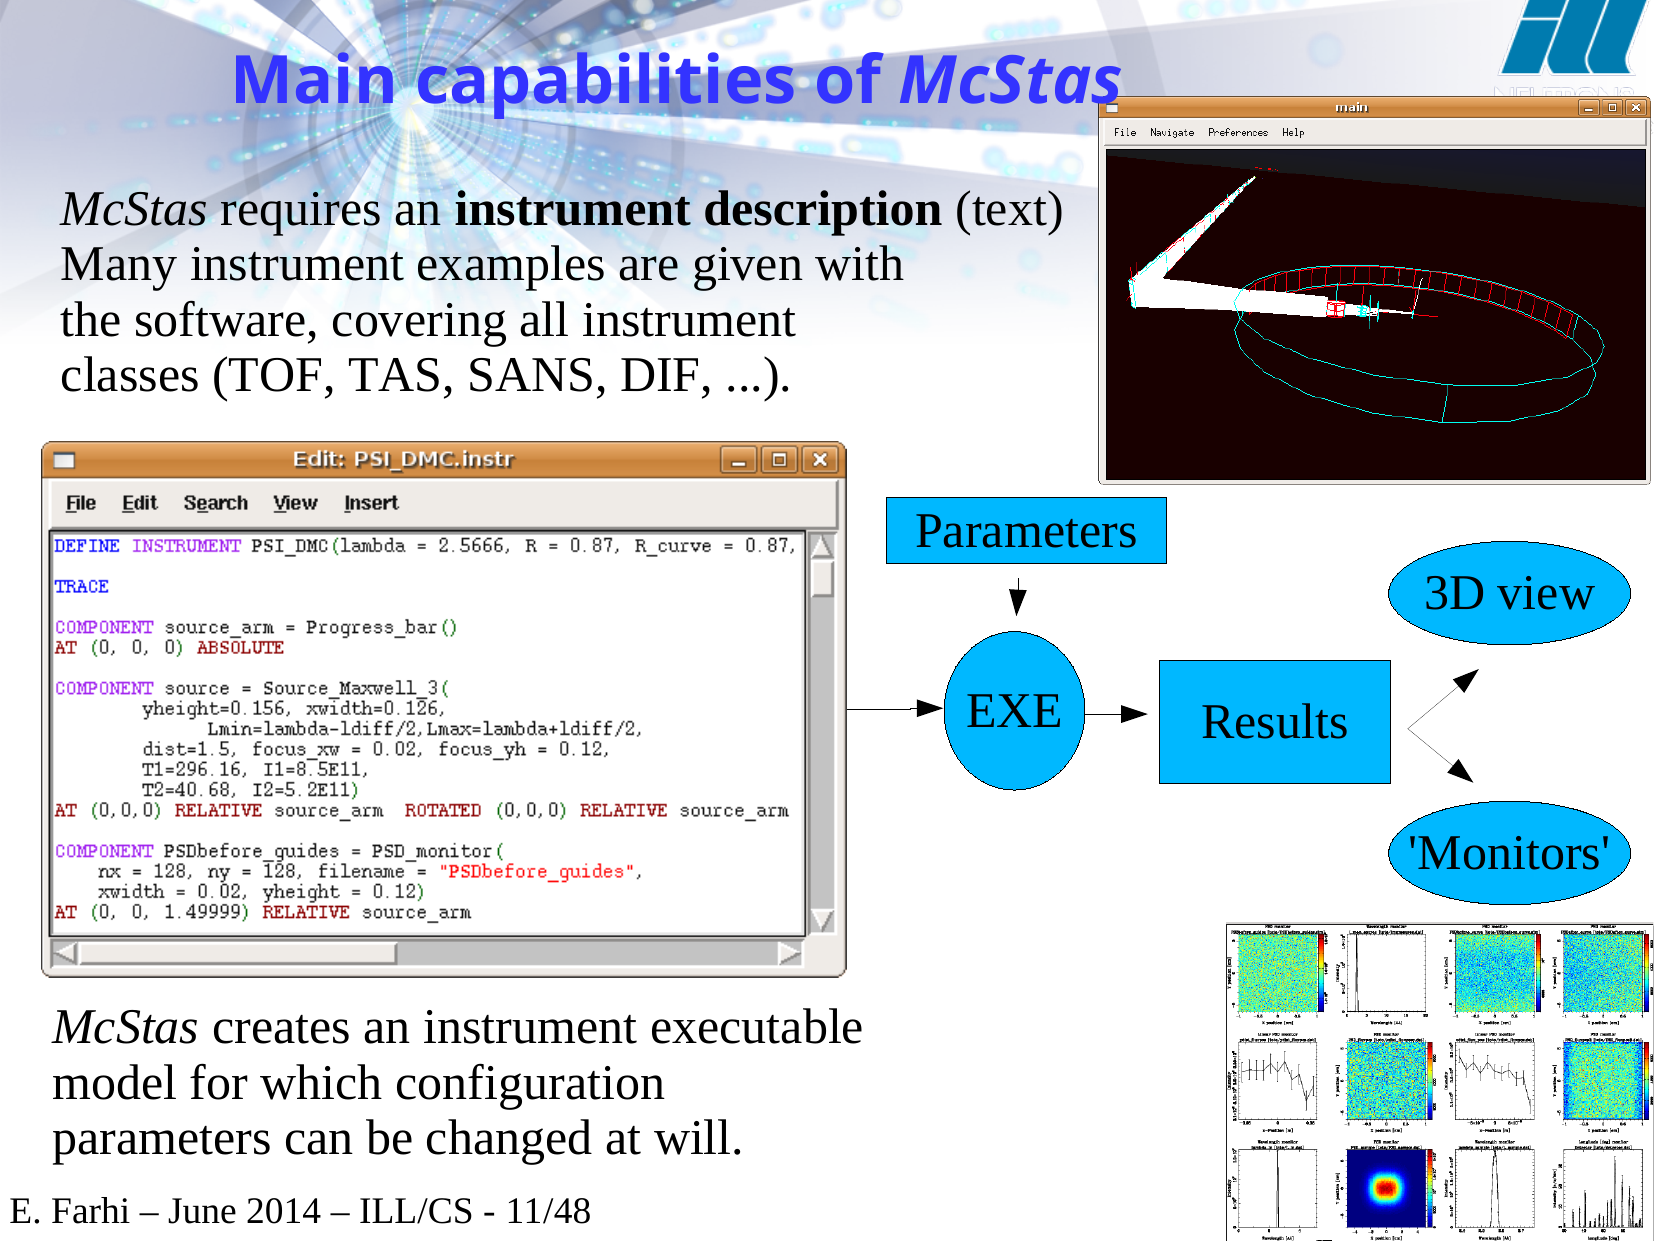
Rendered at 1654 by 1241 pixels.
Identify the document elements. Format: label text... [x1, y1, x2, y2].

text_box EXE [944, 631, 1085, 791]
picture [0, 0, 1654, 485]
text_box McStas requires an instrument description (text) Many instrument examples are given with the software, covering all instrument classes (TOF, TAS, SANS, DIF, ...). [60, 180, 1065, 404]
text_box 'Monitors' [1388, 801, 1631, 905]
text_box Results [1159, 660, 1391, 784]
text_box McStas creates an instrument executable model for which configuration parameters can be changed at will. [52, 999, 897, 1167]
picture [41, 441, 847, 978]
text_box Parameters [886, 497, 1167, 564]
text_box 3D view [1388, 541, 1631, 645]
picture [1226, 922, 1654, 1241]
text_box Main capabilities of McStas [230, 32, 974, 119]
